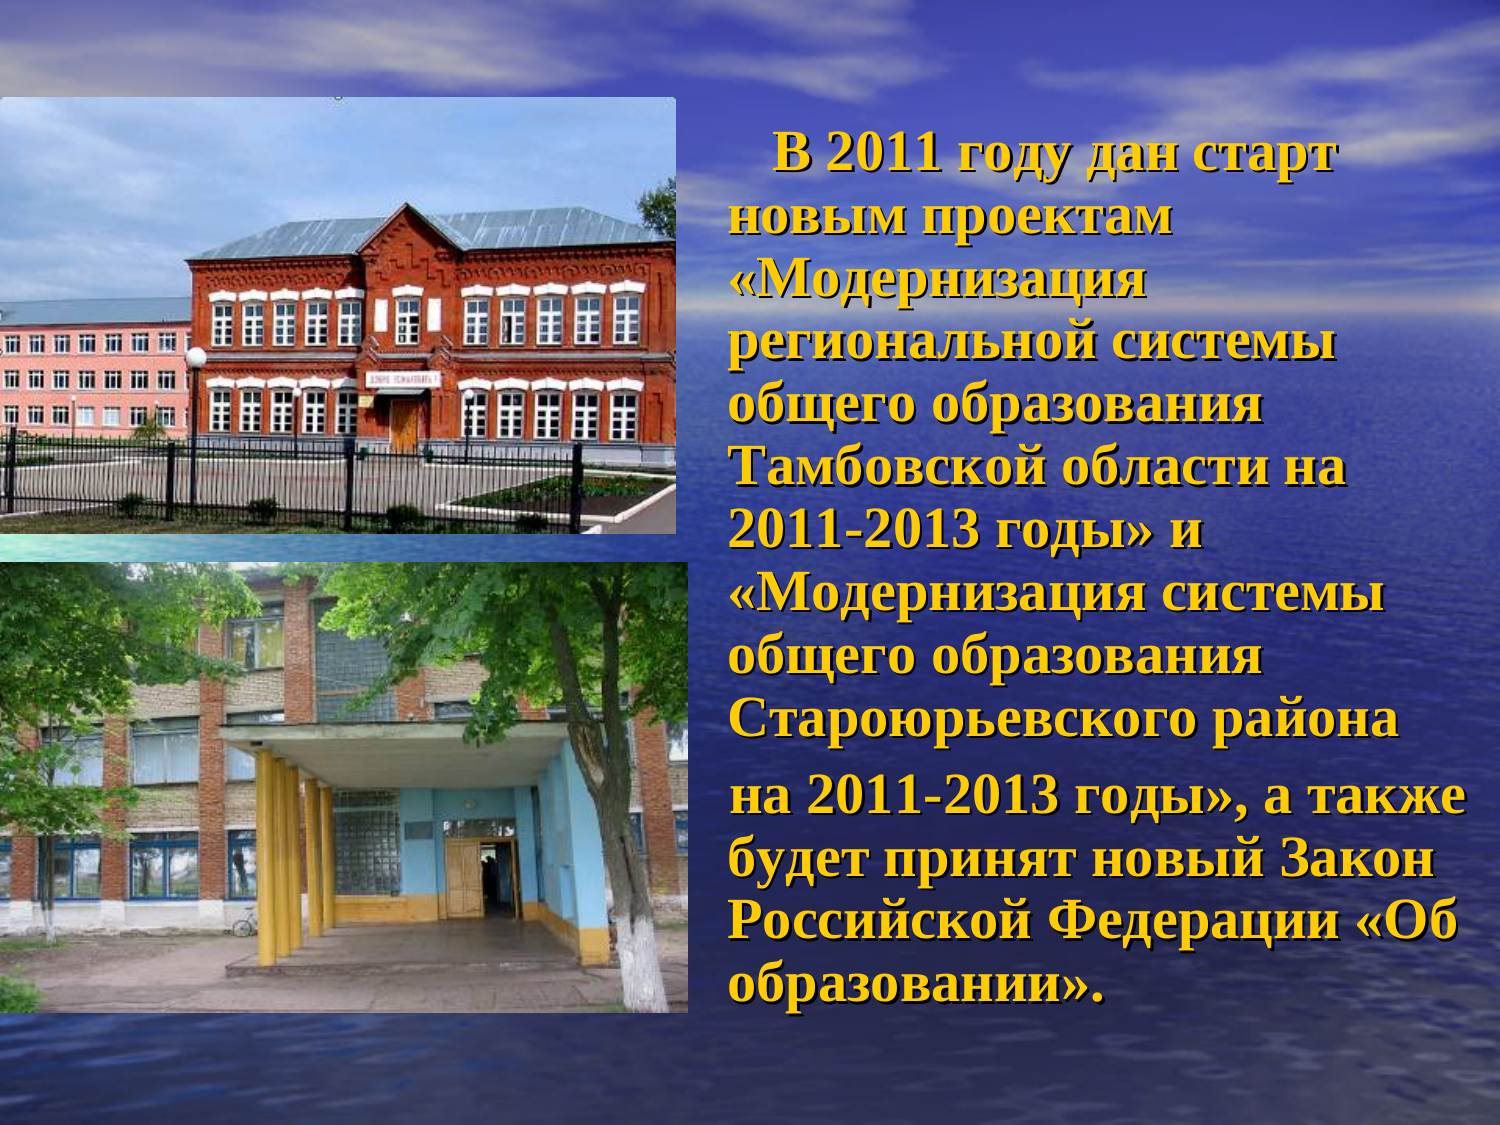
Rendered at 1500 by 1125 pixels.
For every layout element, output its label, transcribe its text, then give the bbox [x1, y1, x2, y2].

picture [0, 0, 1500, 1125]
list В 2011 году дан старт новым проектам «Модернизация региональной системы общего образования Тамбовской области на 2011-2013 годы» и «Модернизация системы общего образования Староюрьевского района на 2011-2013 годы», а также будет принят новый Закон Российской Федерации «Об образовании». [712, 112, 1500, 1024]
